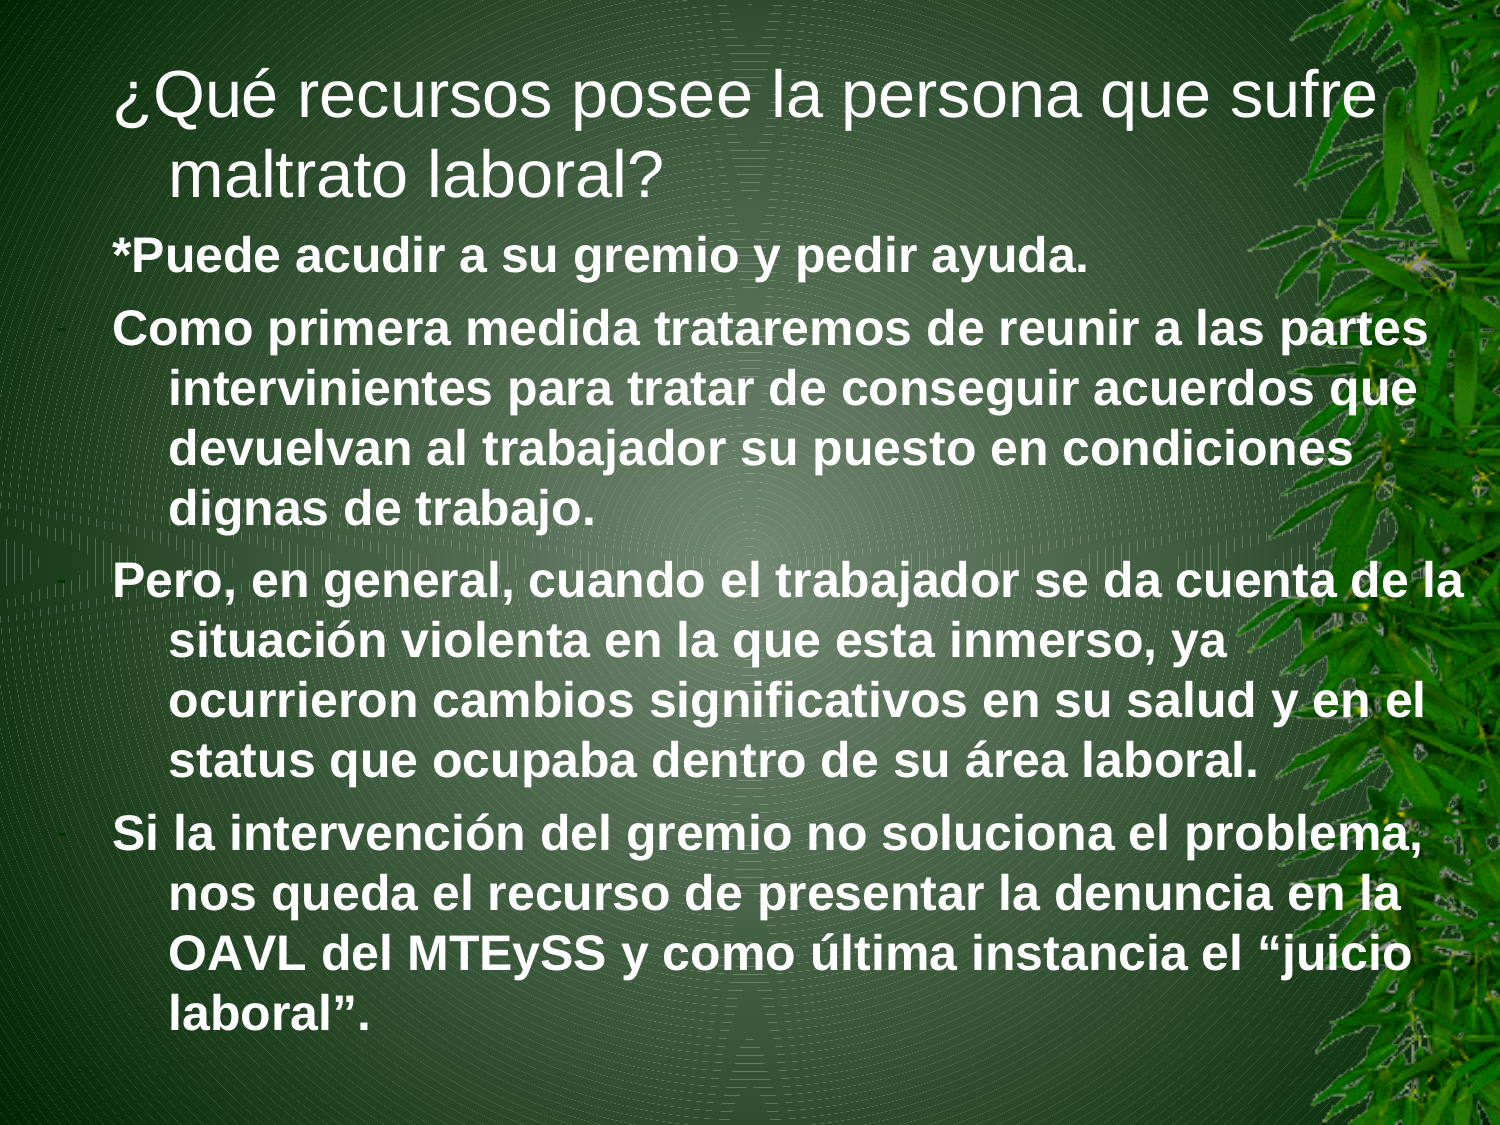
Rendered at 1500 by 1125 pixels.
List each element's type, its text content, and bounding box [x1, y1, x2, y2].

list ¿Qué recursos posee la persona que sufre maltrato laboral? *Puede acudir a su gremio y pedir ayuda. Como primera medida trataremos de reunir a las partes intervinientes para tratar de conseguir acuerdos que devuelvan al trabajador su puesto en condiciones dignas de trabajo. Pero, en general, cuando el trabajador se da cuenta de la situación violenta en la que esta inmerso, ya ocurrieron cambios significativos en su salud y en el status que ocupaba dentro de su área laboral. Si la intervención del gremio no soluciona el problema, nos queda el recurso de presentar la denuncia en la OAVL del MTEySS y como última instancia el “juicio laboral”. [41, 42, 1500, 1125]
